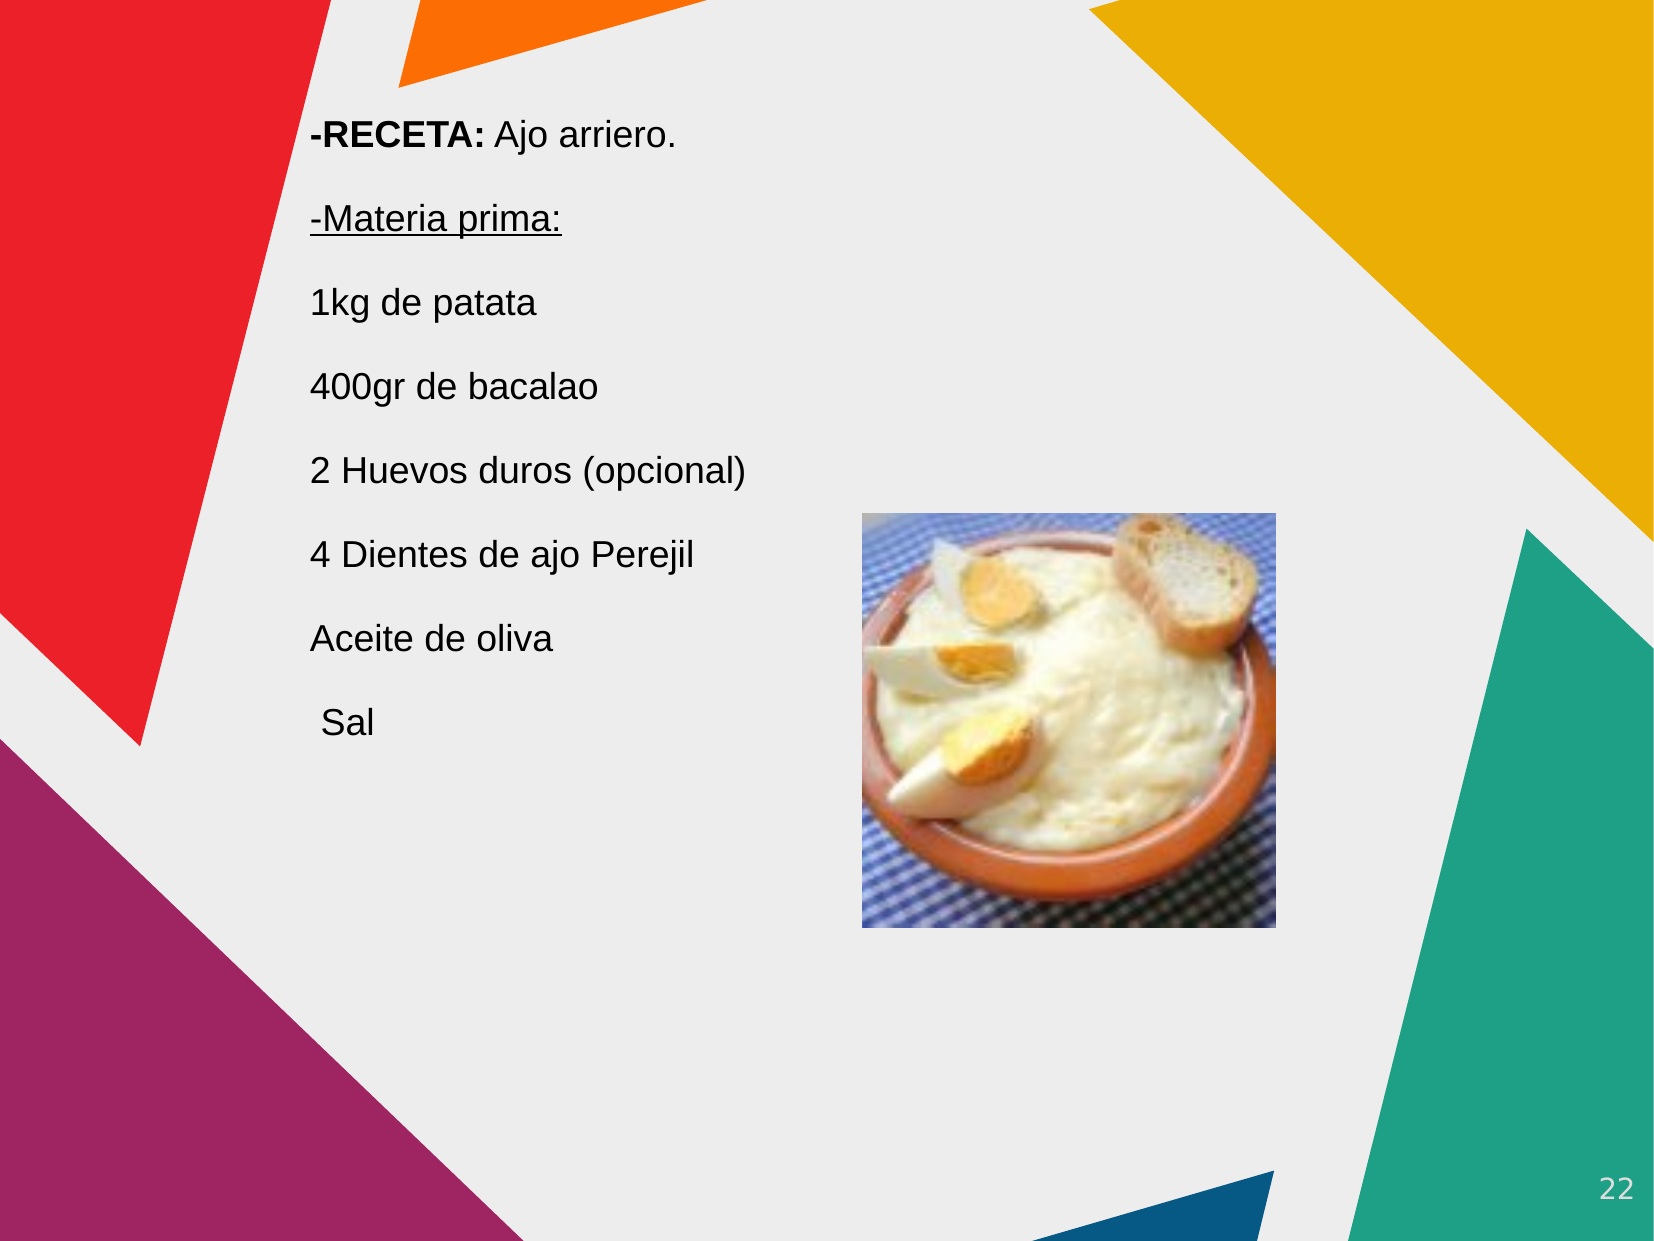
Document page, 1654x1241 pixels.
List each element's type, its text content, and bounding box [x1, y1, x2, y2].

picture [862, 513, 1276, 928]
text_box -RECETA: Ajo arriero. -Materia prima: 1kg de patata 400gr de bacalao 2 Huevos duros (opcional) 4 Dientes de ajo Perejil Aceite de oliva Sal [295, 106, 971, 774]
